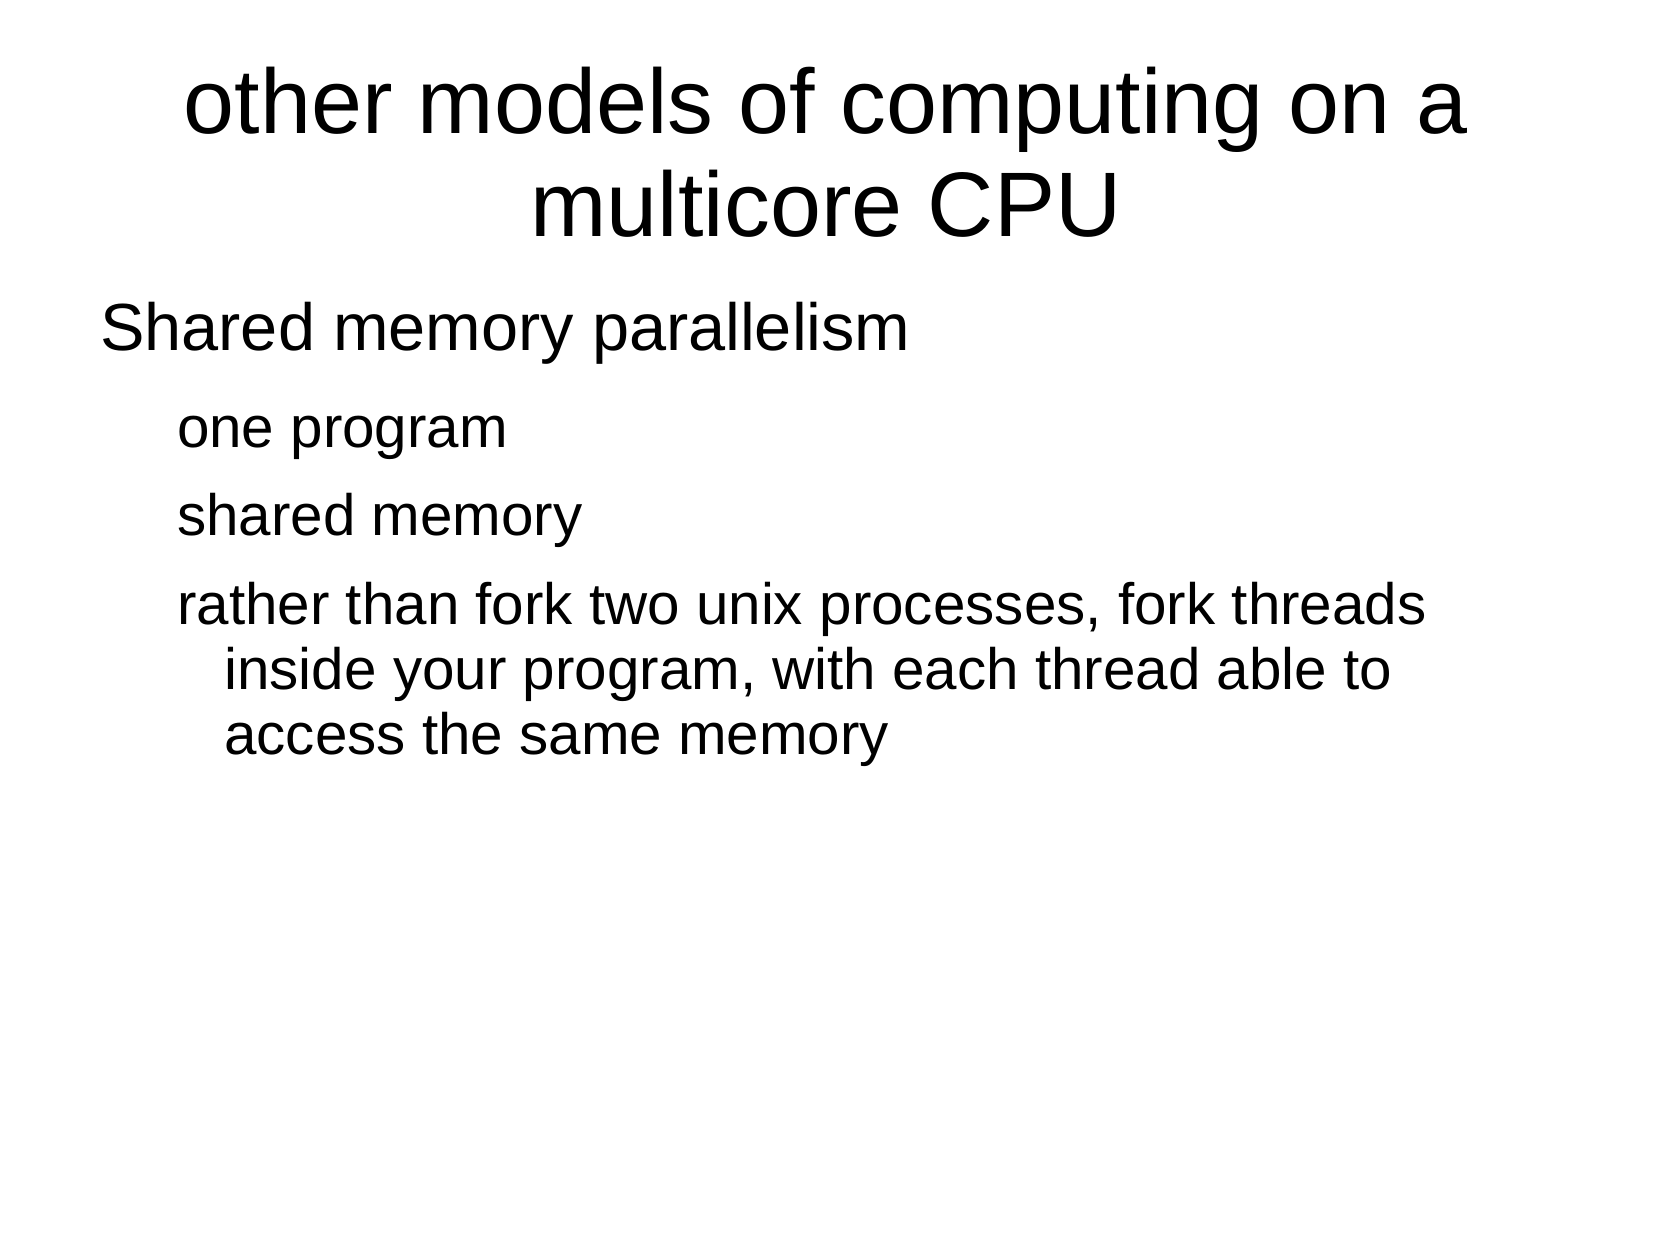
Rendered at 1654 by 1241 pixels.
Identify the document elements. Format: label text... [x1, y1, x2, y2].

title other models of computing on a multicore CPU [82, 47, 1571, 259]
list Shared memory parallelism one program shared memory rather than fork two unix processes, fork threads inside your program, with each thread able to access the same memory [82, 290, 1571, 1095]
